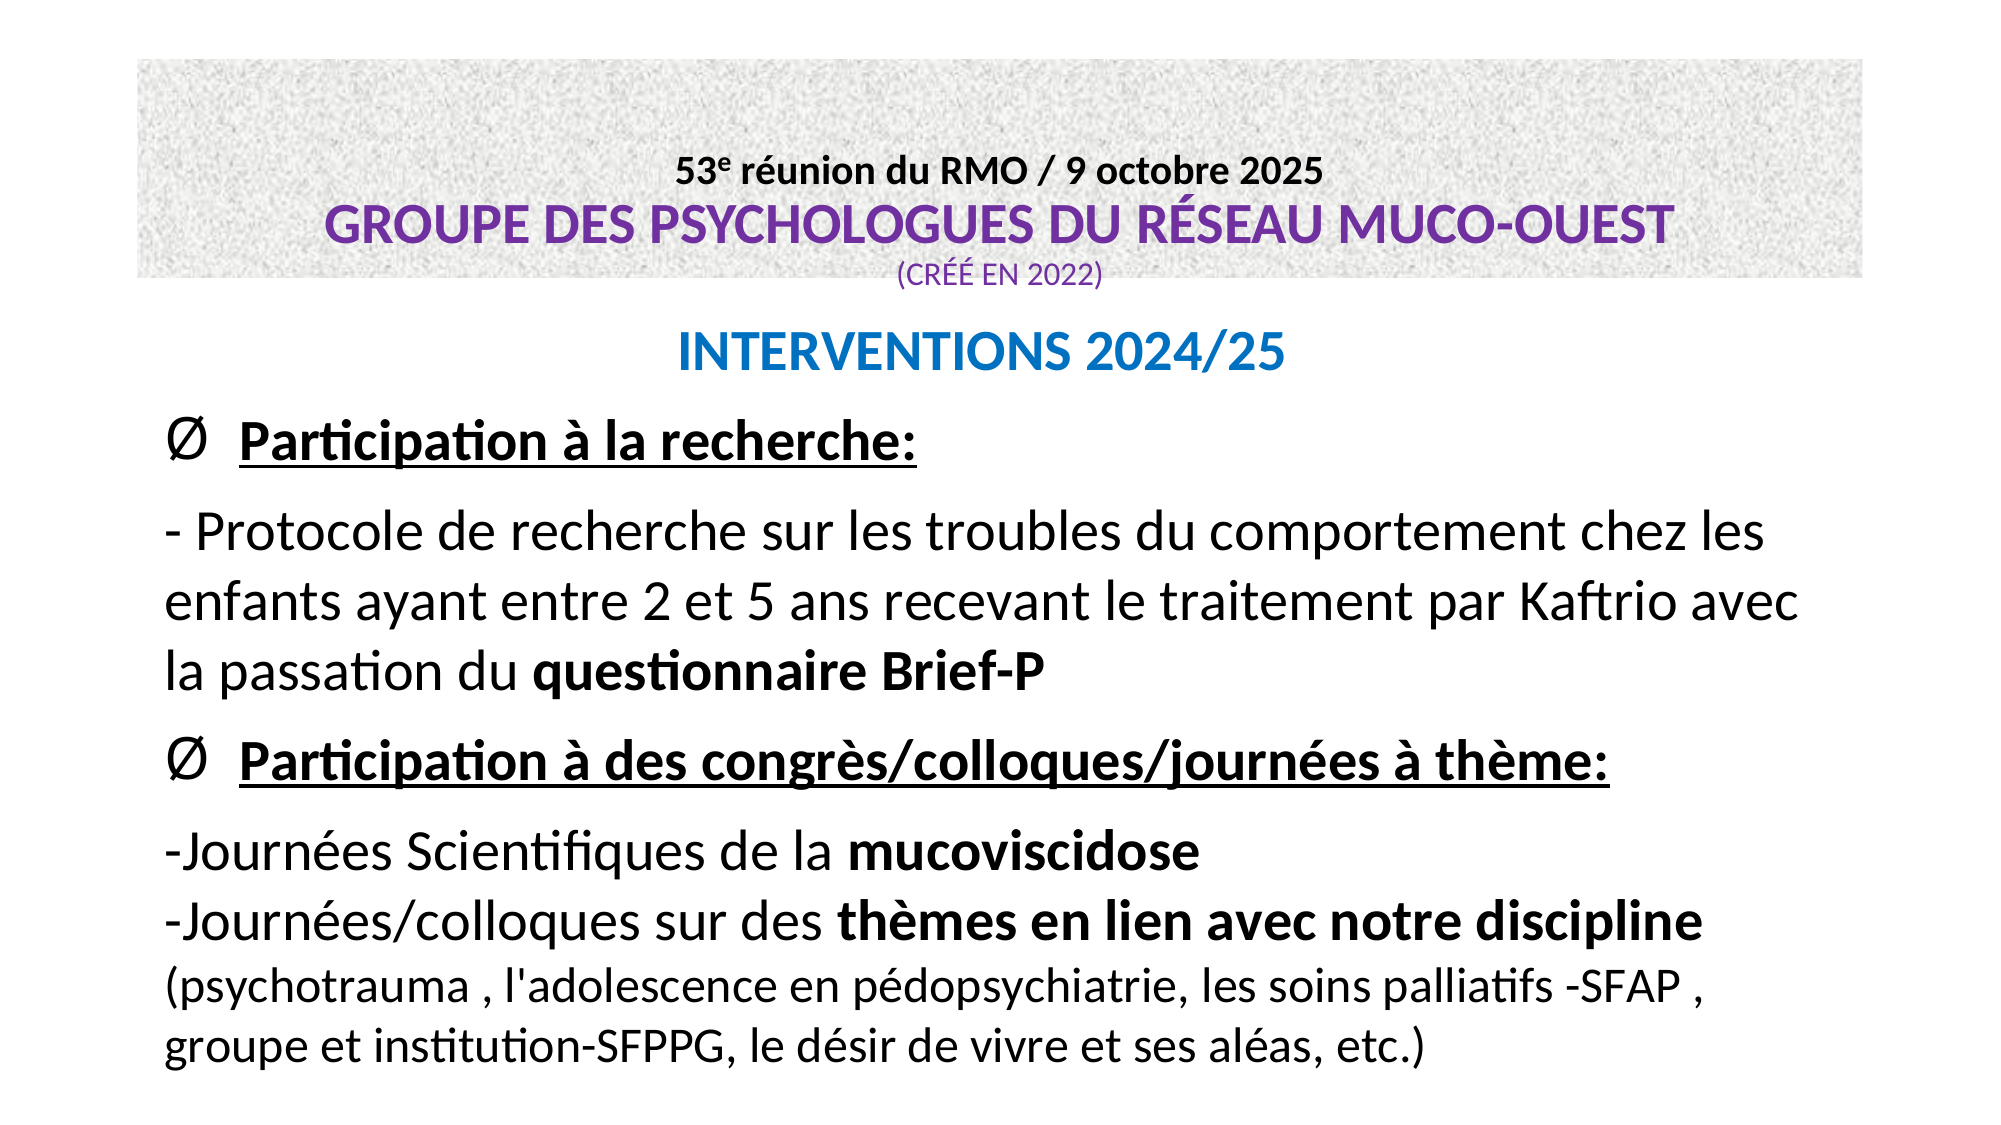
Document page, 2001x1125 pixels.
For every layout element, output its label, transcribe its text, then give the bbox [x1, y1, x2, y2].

text_box Interventions 2024/25 Participation à la recherche: - Protocole de recherche sur les troubles du comportement chez les enfants ayant entre 2 et 5 ans recevant le traitement par Kaftrio avec la passation du questionnaire Brief-P Participation à des congrès/colloques/journées à thème: -Journées Scientifiques de la mucoviscidose -Journées/colloques sur des thèmes en lien avec notre discipline (psychotrauma , l'adolescence en pédopsychiatrie, les soins palliatifs -SFAP , groupe et institution-SFPPG, le désir de vivre et ses aléas, etc.) [149, 305, 1862, 1125]
title 53e réunion du RMO / 9 octobre 2025 Groupe des psychologues du Réseau Muco-Ouest (créé en 2022) [137, 59, 1863, 278]
